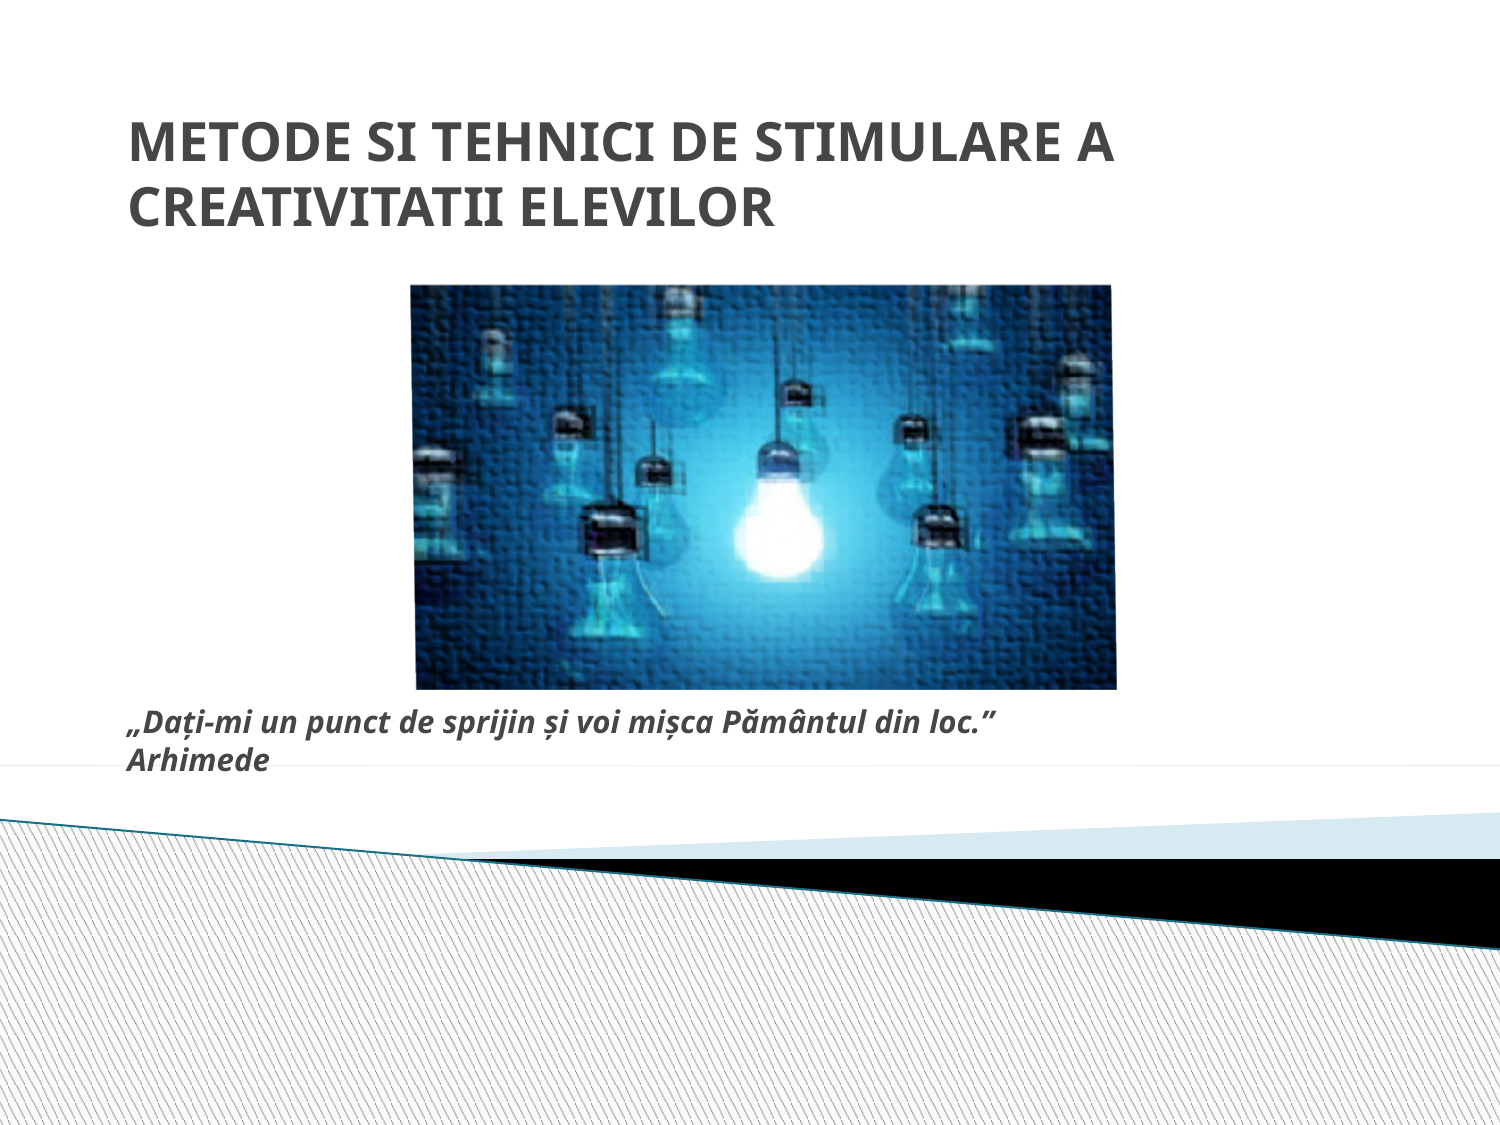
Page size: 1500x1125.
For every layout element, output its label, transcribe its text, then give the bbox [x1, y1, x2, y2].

picture [0, 821, 1500, 1125]
subtitle „Dați-mi un punct de sprijin și voi mișca Pământul din loc.” Arhimede [112, 592, 1388, 790]
title METODE SI TEHNICI DE STIMULARE A CREATIVITATII ELEVILOR [112, 99, 1388, 513]
picture [409, 285, 1117, 691]
